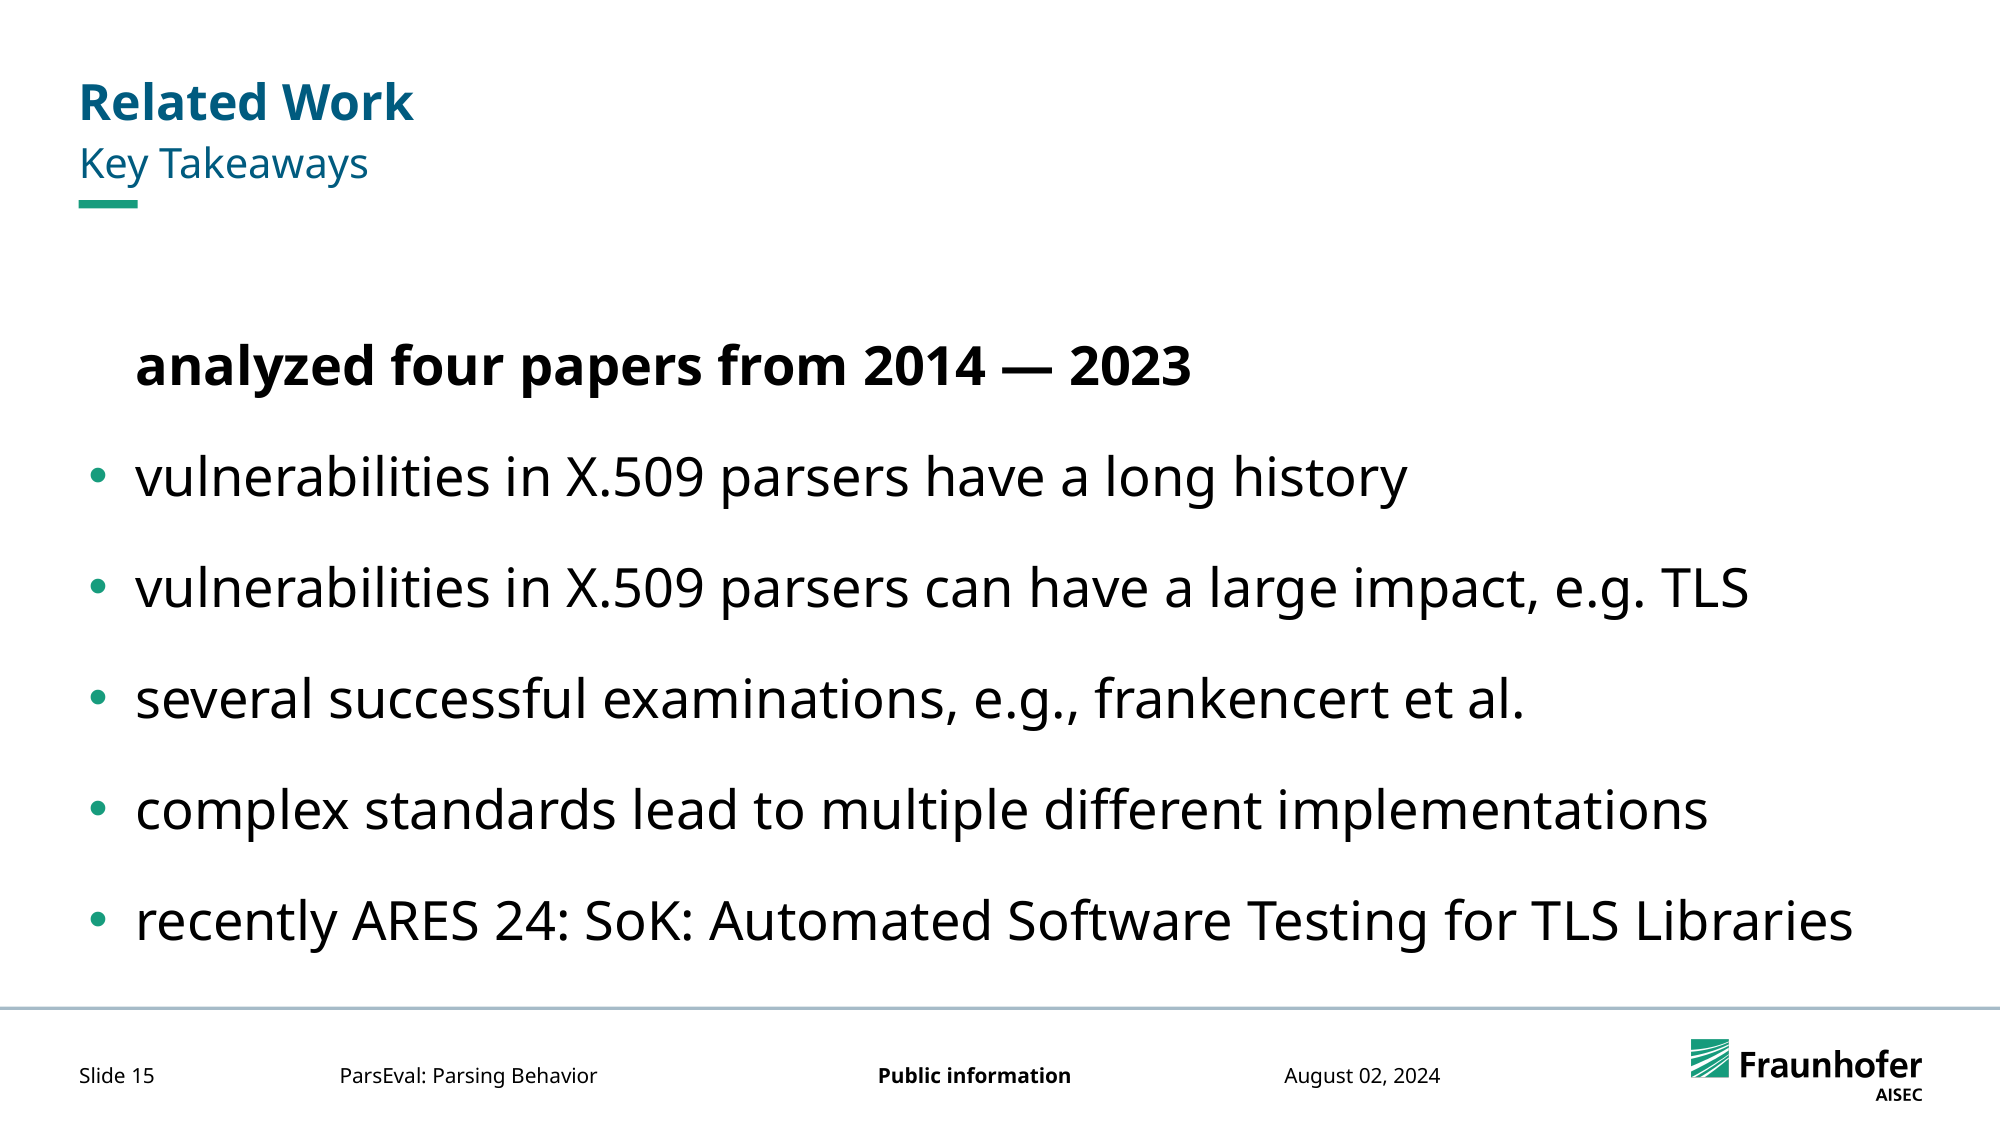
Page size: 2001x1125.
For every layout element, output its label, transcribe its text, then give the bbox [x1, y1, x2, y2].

list analyzed four papers from 2014 — 2023 vulnerabilities in X.509 parsers have a long history vulnerabilities in X.509 parsers can have a large impact, e.g. TLS several successful examinations, e.g., frankencert et al. complex standards lead to multiple different implementations recently ARES 24: SoK: Automated Software Testing for TLS Libraries [88, 324, 1890, 945]
title Related Work [78, 64, 1922, 127]
picture [1691, 1039, 1922, 1101]
list Key Takeaways [78, 127, 1922, 191]
